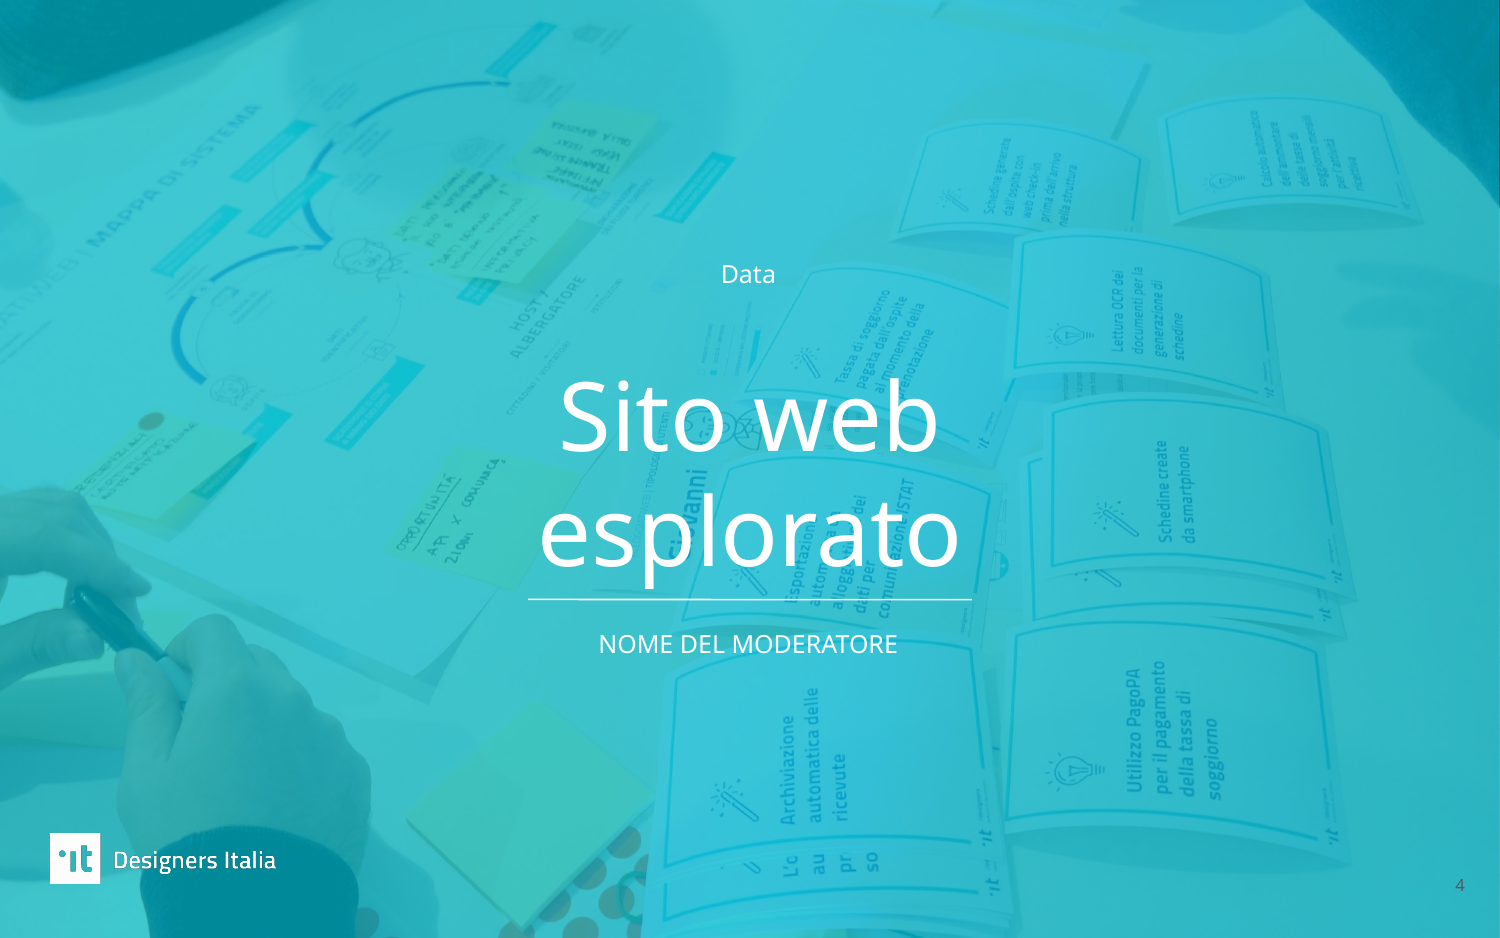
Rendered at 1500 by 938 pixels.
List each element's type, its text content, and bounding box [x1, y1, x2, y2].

text_box Data [520, 243, 977, 299]
slide_number <number> [1389, 849, 1480, 922]
text_box Sito web esplorato [369, 341, 1131, 482]
picture [50, 833, 289, 884]
text_box [0, 0, 1500, 938]
text_box NOME DEL MODERATORE [520, 613, 977, 702]
